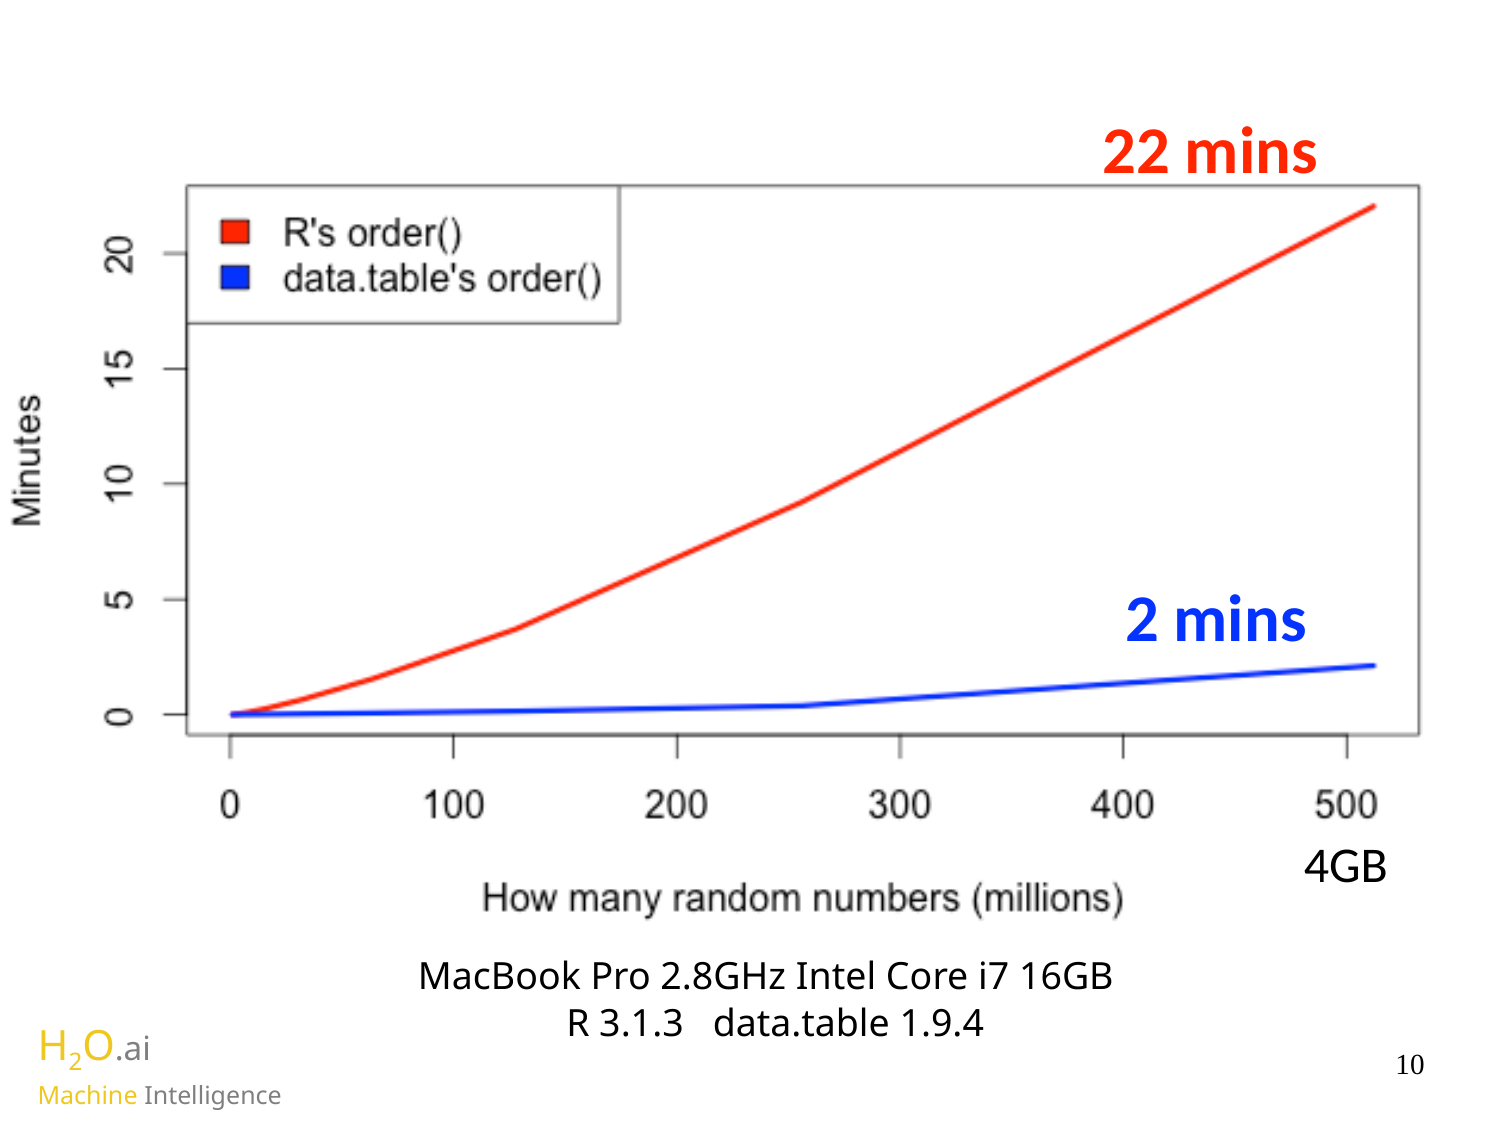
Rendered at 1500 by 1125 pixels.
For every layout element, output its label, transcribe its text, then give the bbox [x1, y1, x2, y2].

text_box MacBook Pro 2.8GHz Intel Core i7 16GB [410, 944, 1249, 1005]
picture [5, 152, 1435, 934]
text_box R 3.1.3 data.table 1.9.4 [566, 998, 1172, 1044]
text_box 2 mins [1125, 575, 1418, 656]
text_box 4GB [1296, 824, 1396, 900]
text_box 22 mins [1094, 99, 1431, 195]
